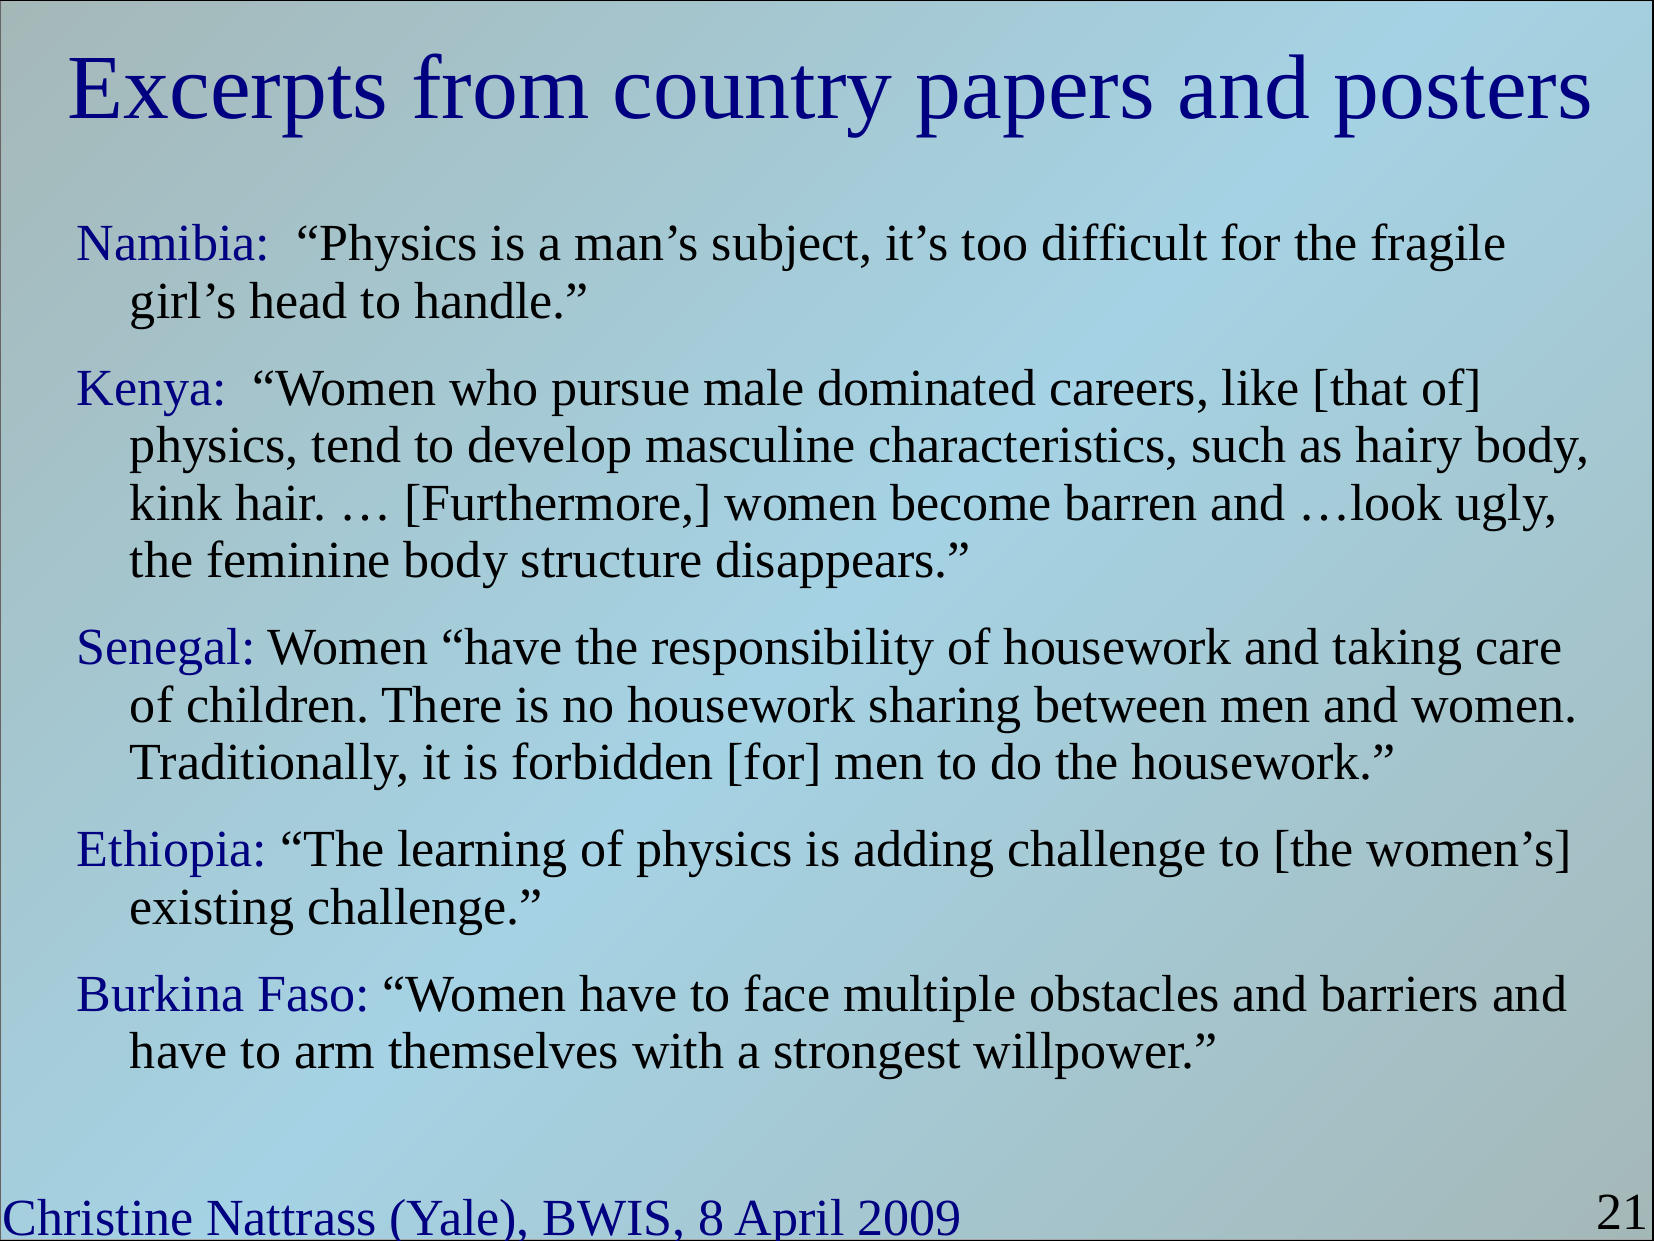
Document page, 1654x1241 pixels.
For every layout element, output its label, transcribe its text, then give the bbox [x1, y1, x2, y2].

list Namibia: “Physics is a man’s subject, it’s too difficult for the fragile girl’s head to handle.” Kenya: “Women who pursue male dominated careers, like [that of] physics, tend to develop masculine characteristics, such as hairy body, kink hair. … [Furthermore,] women become barren and …look ugly, the feminine body structure disappears.” Senegal: Women “have the responsibility of housework and taking care of children. There is no housework sharing between men and women. Traditionally, it is forbidden [for] men to do the housework.” Ethiopia: “The learning of physics is adding challenge to [the women’s] existing challenge.” Burkina Faso: “Women have to face multiple obstacles and barriers and have to arm themselves with a strongest willpower.” [59, 214, 1597, 1081]
title Excerpts from country papers and posters [29, 36, 1635, 139]
